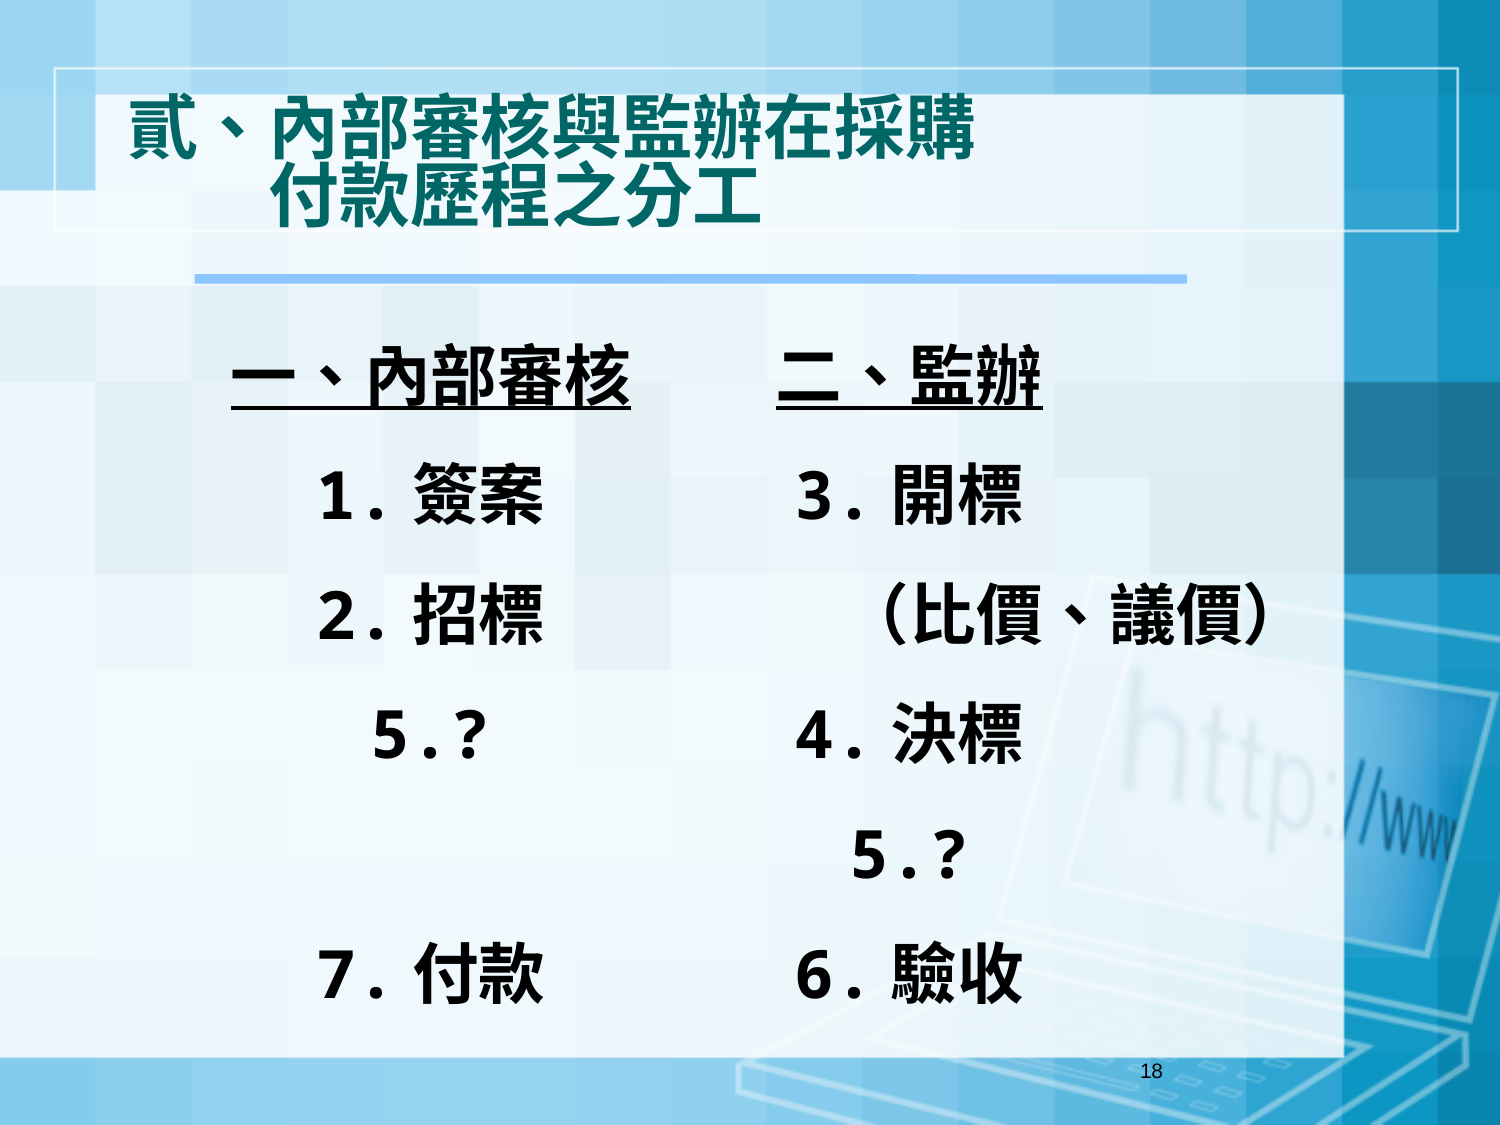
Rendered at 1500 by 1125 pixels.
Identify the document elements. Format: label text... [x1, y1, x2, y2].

text_box 二、監辦 3.開標 （比價、議價） 4.決標 5.? 6.驗收 [656, 326, 1353, 1022]
text_box 一、內部審核 1.簽案 2.招標 5.? 7.付款 [206, 326, 656, 1022]
title 貳、內部審核與監辦在採購 付款歷程之分工 [112, 54, 1367, 279]
text_box [1074, 1024, 1426, 1125]
